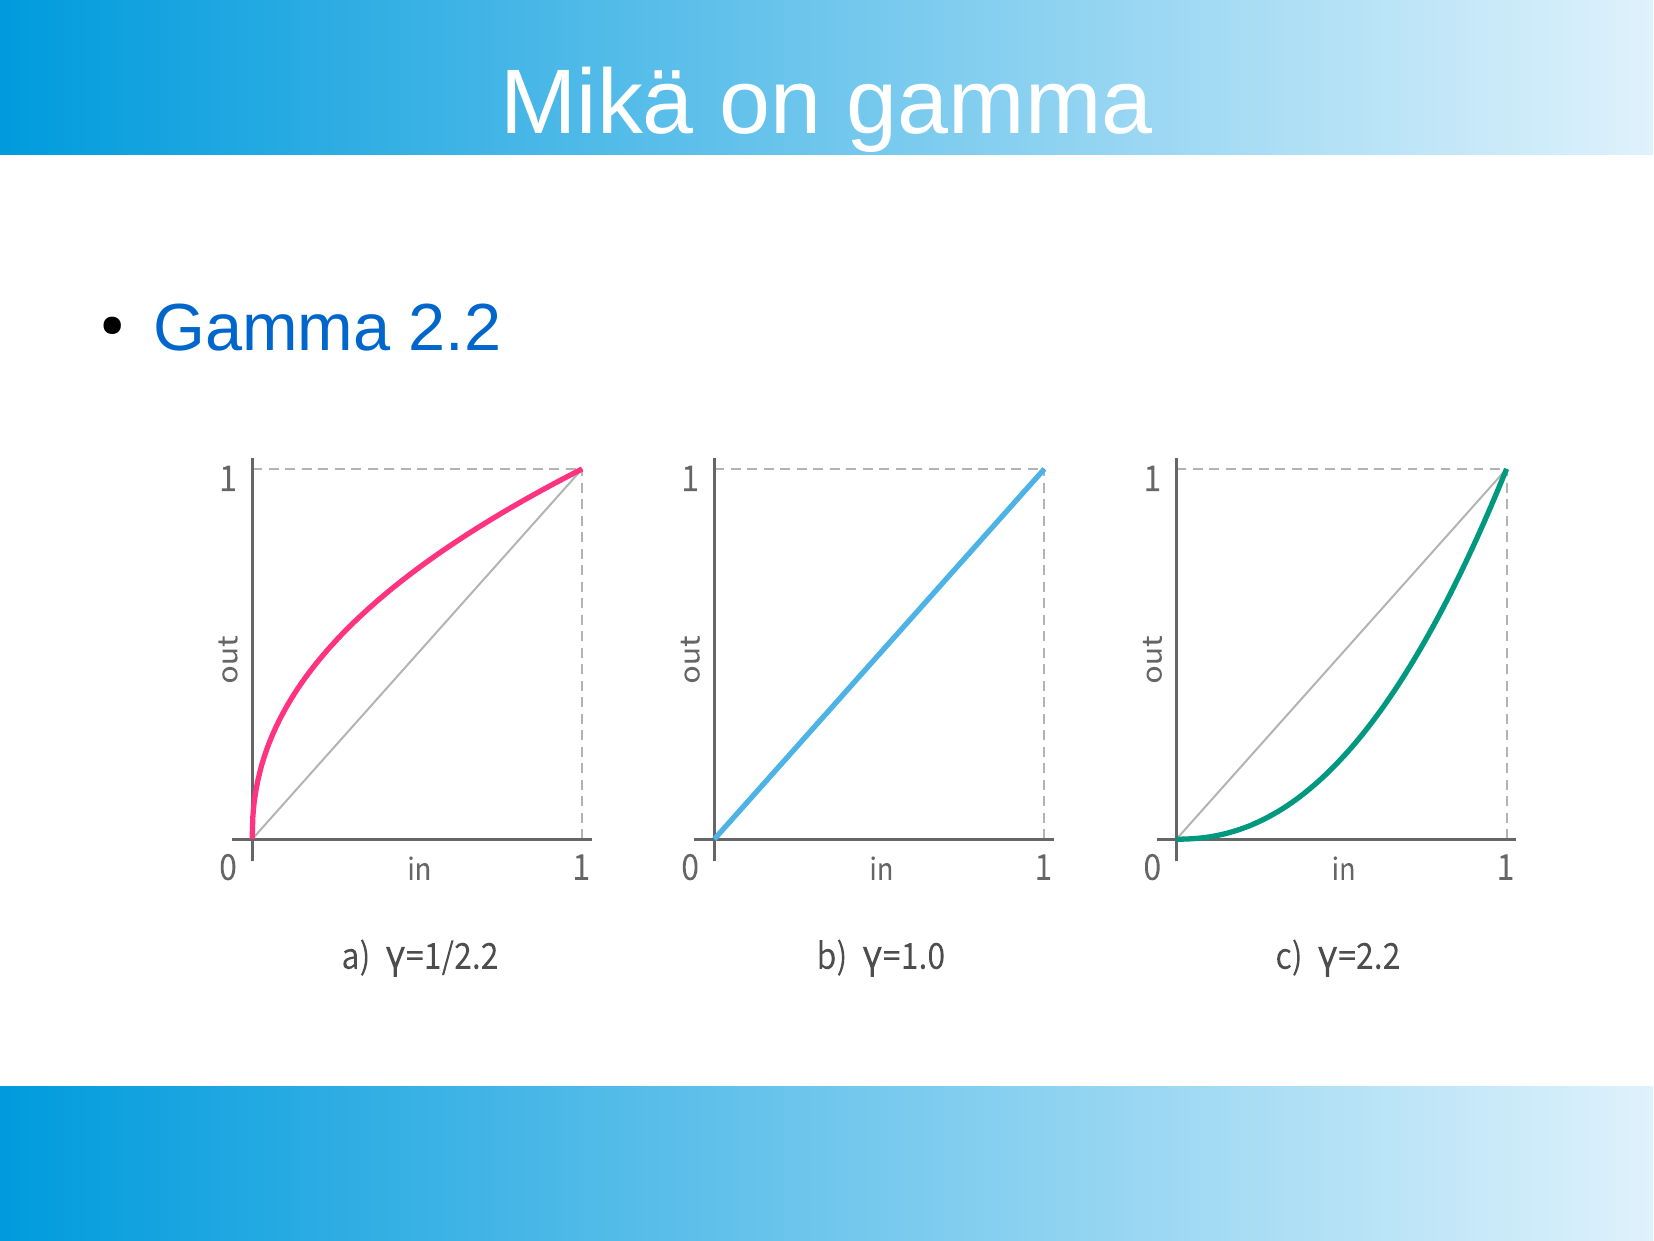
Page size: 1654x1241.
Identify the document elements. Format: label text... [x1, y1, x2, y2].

title Mikä on gamma [82, 49, 1571, 155]
picture [195, 390, 1546, 1010]
list Gamma 2.2 [82, 290, 1571, 1010]
